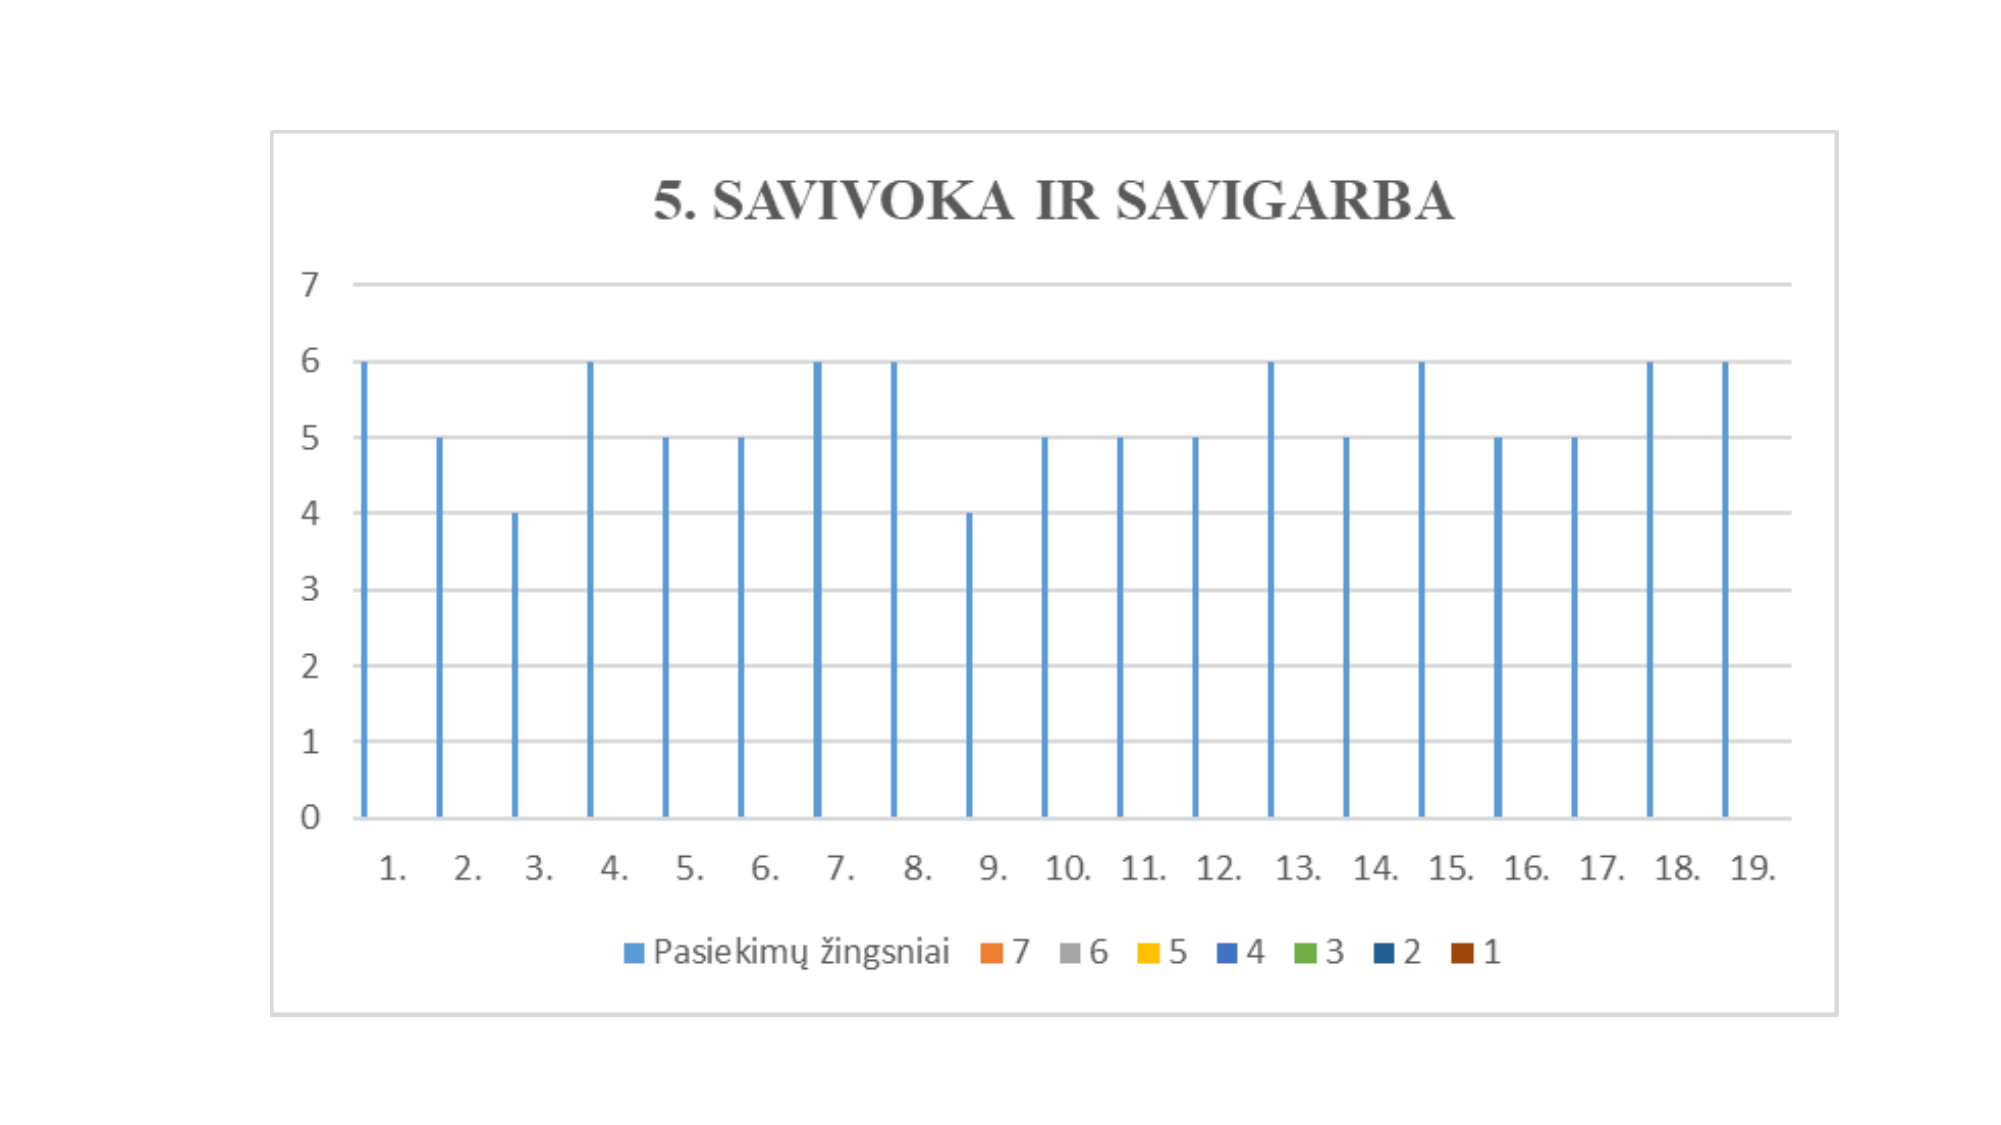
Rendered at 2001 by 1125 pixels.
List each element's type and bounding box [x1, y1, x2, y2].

picture [270, 130, 1839, 1017]
